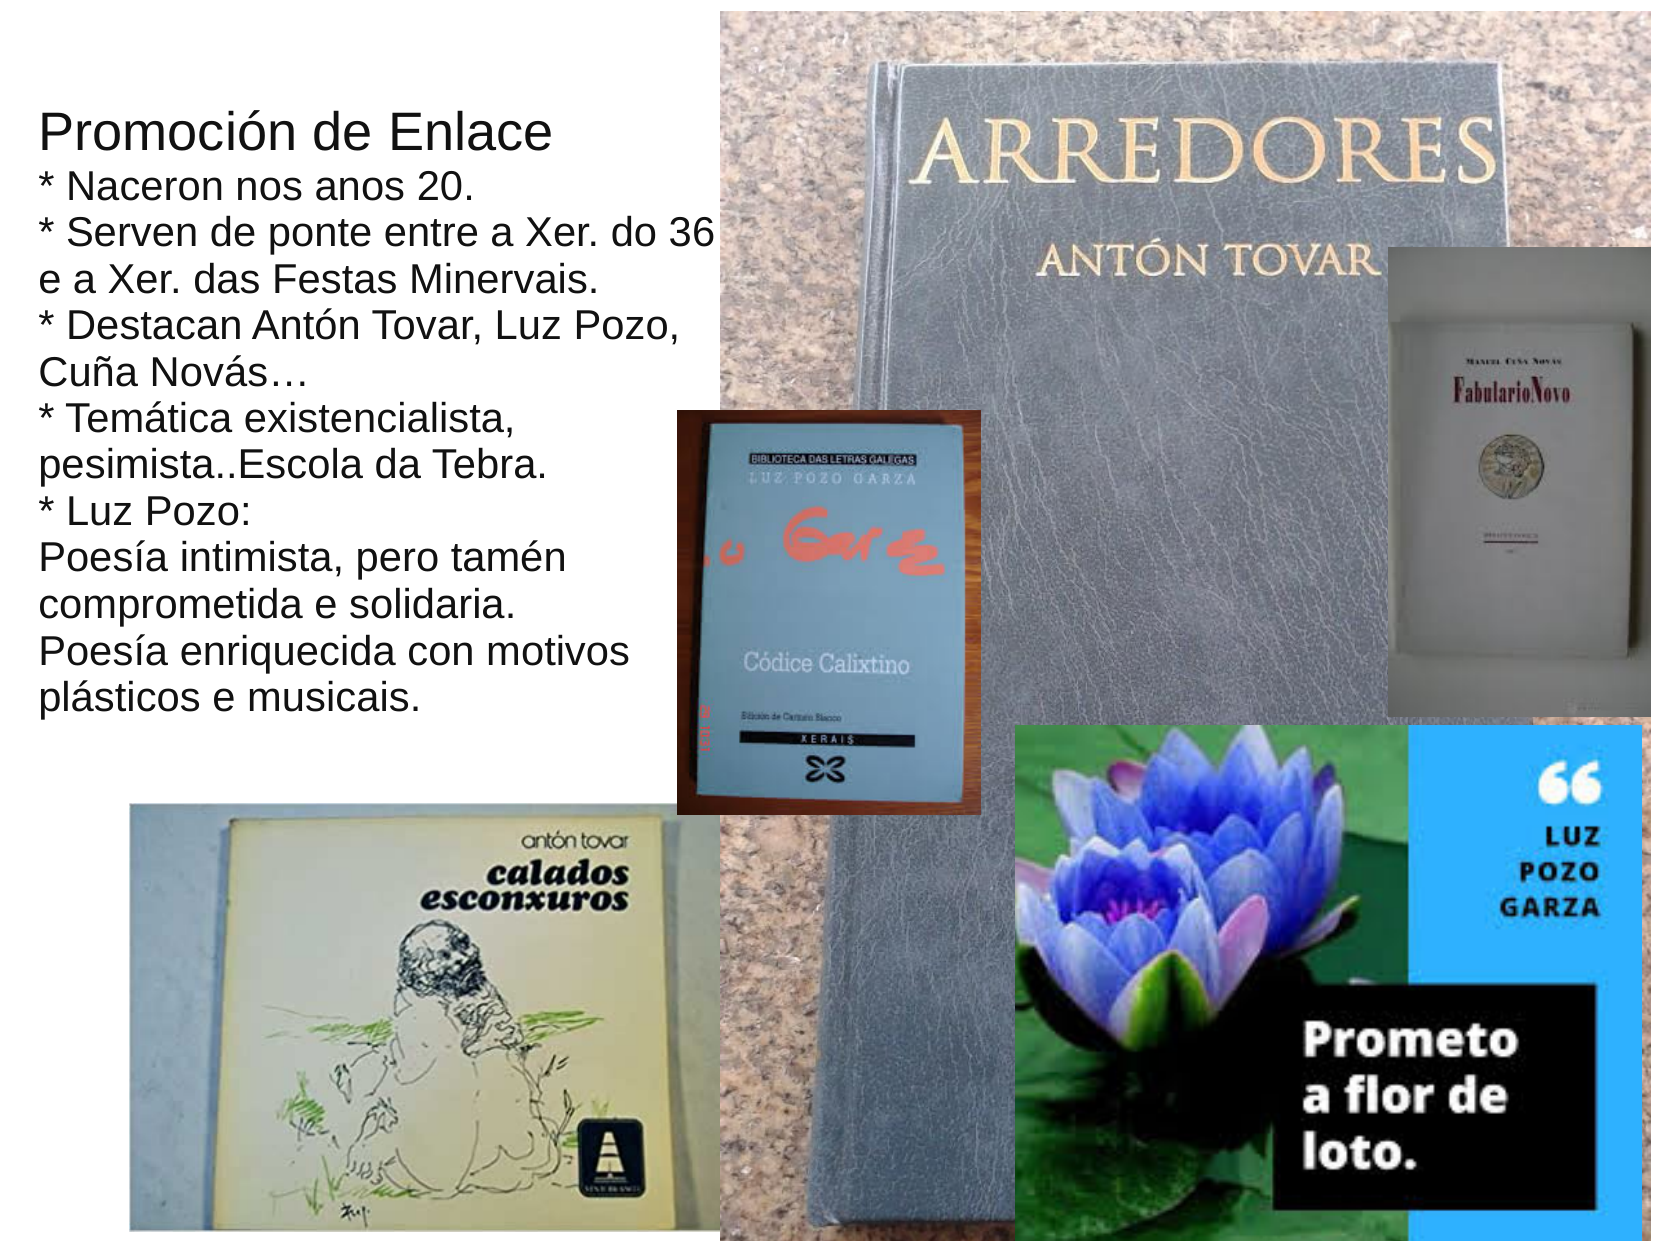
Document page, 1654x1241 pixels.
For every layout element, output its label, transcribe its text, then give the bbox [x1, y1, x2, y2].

picture [129, 11, 1651, 1241]
text_box Promoción de Enlace * Naceron nos anos 20. * Serven de ponte entre a Xer. do 36 e a Xer. das Festas Minervais. * Destacan Antón Tovar, Luz Pozo, Cuña Novás… * Temática existencialista, pesimista..Escola da Tebra. * Luz Pozo: Poesía intimista, pero tamén comprometida e solidaria. Poesía enriquecida con motivos plásticos e musicais. [23, 94, 720, 728]
